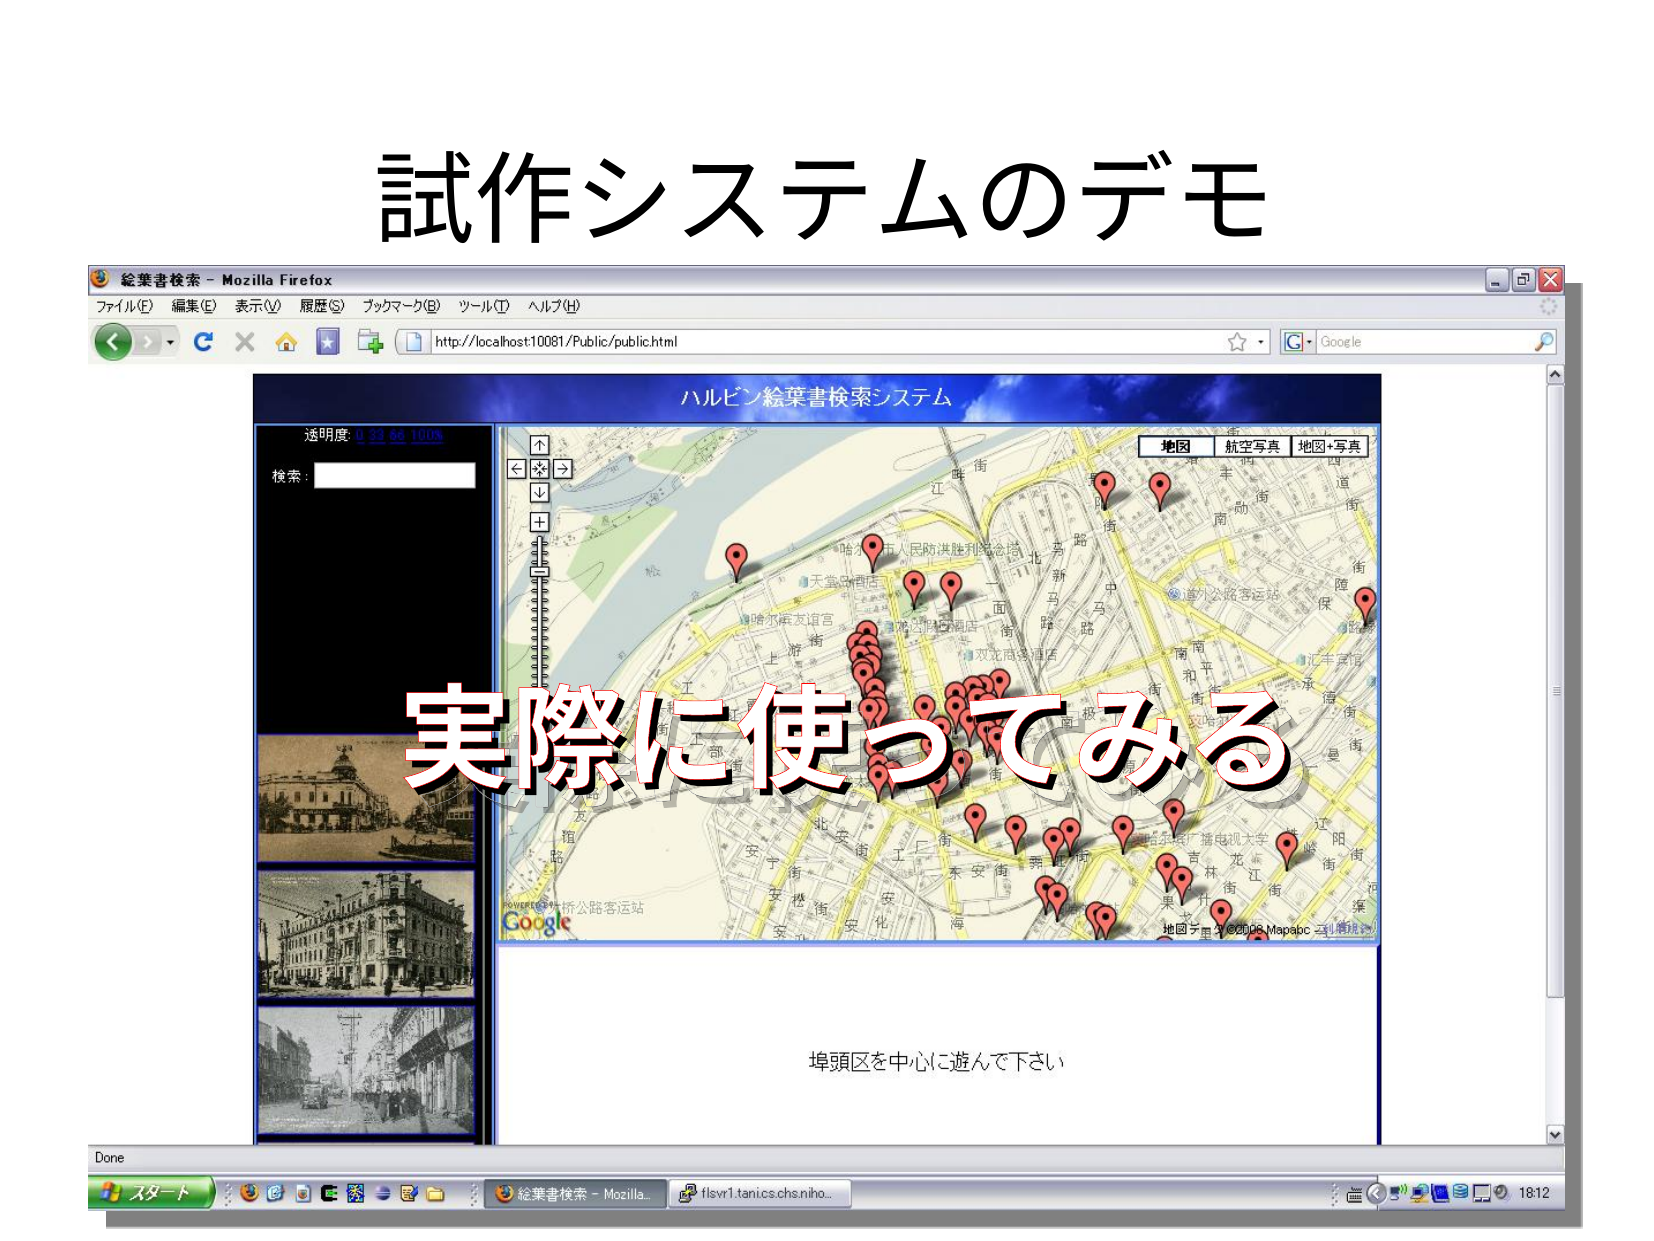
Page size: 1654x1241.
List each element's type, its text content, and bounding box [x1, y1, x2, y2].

picture [88, 265, 1565, 1211]
text_box 実際に使ってみる [383, 640, 1329, 768]
title 試作システムのデモ [118, 117, 1531, 265]
